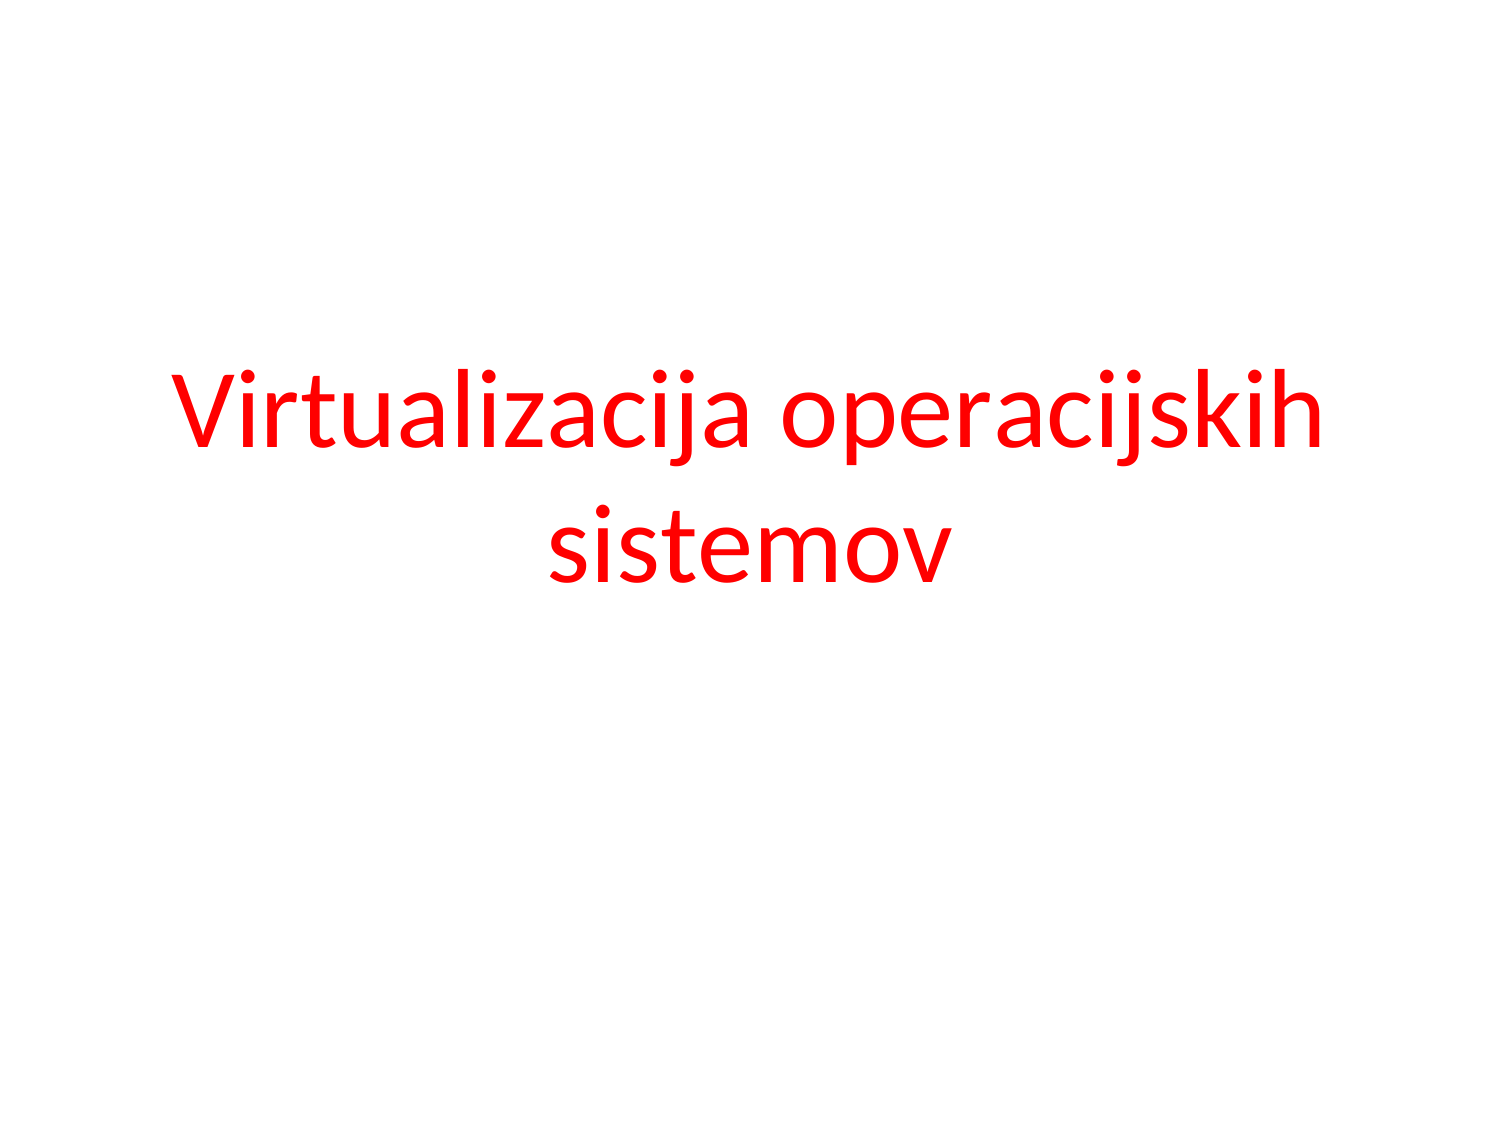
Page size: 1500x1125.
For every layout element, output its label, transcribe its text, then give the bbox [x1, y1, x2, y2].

title Virtualizacija operacijskih sistemov [112, 327, 1388, 613]
